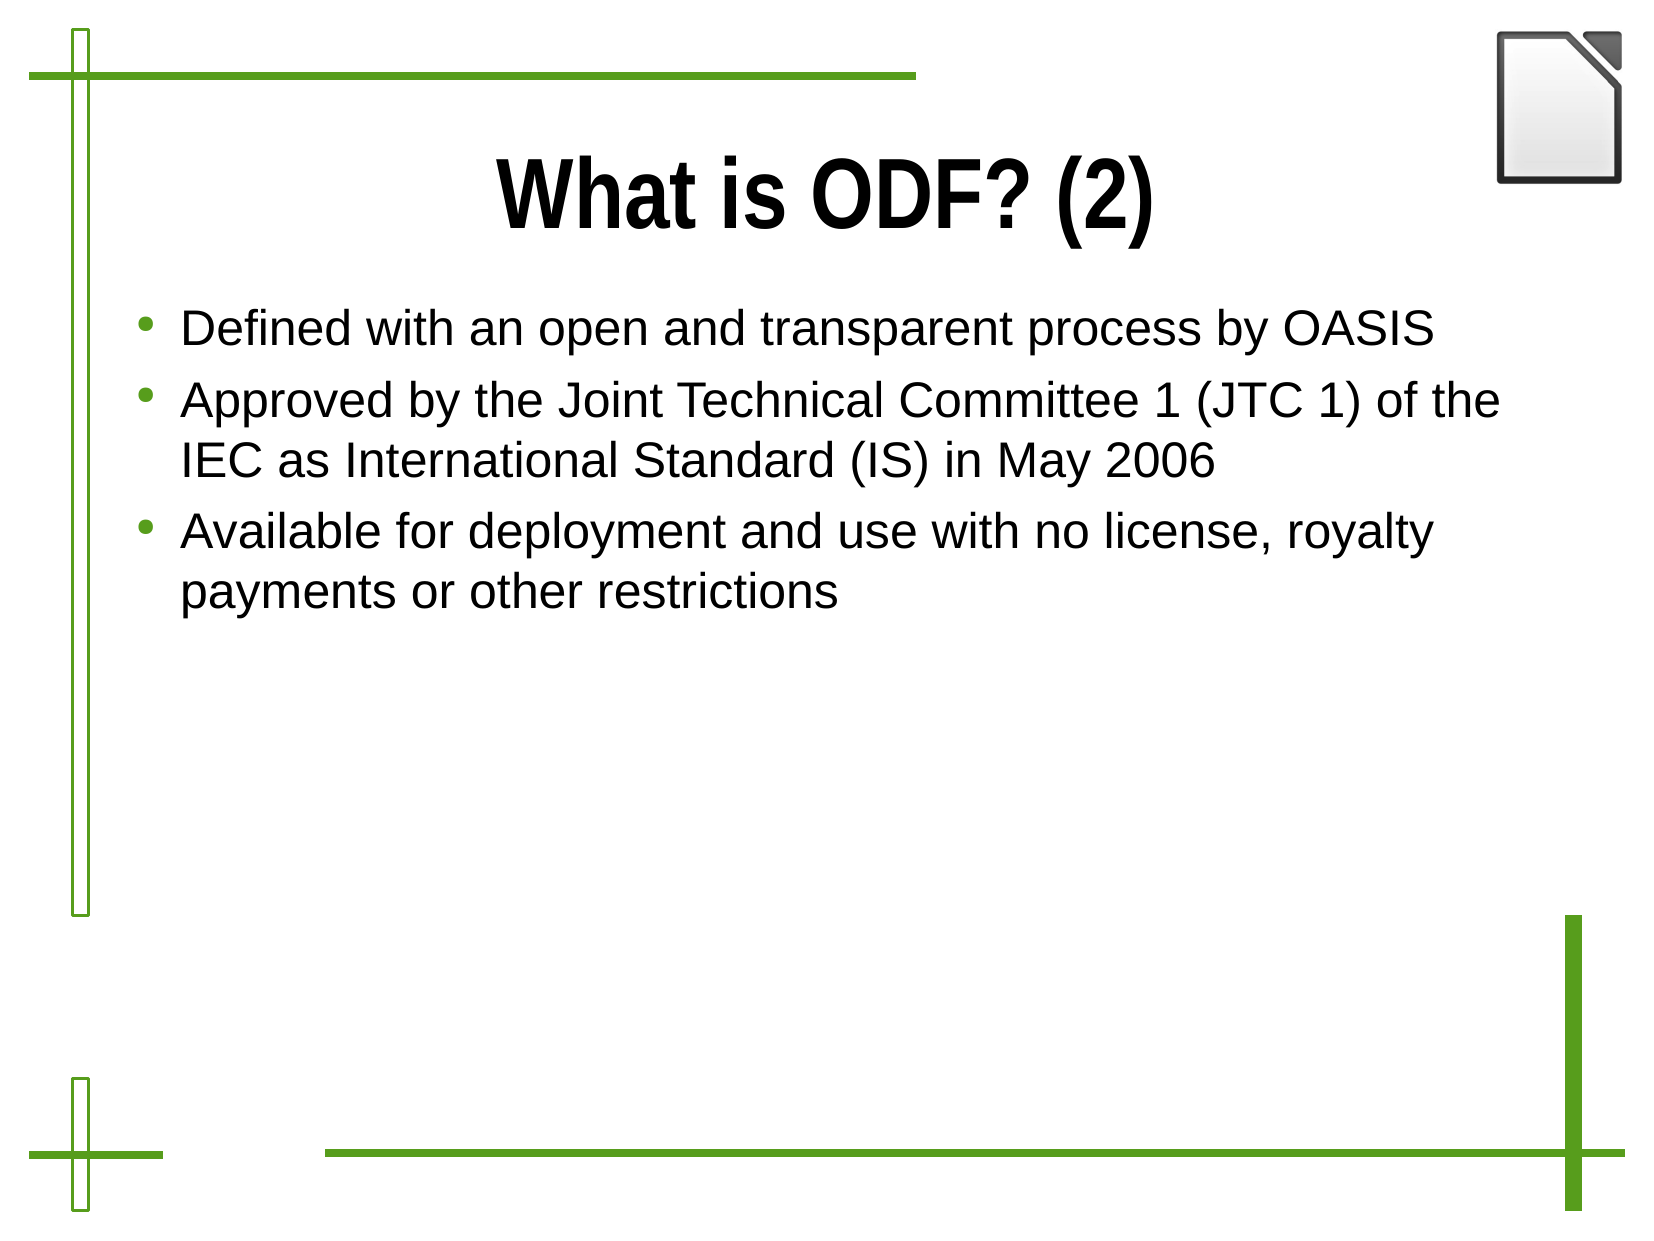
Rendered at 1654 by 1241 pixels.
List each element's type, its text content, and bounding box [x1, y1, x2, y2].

picture [1494, 29, 1624, 186]
title What is ODF? (2) [118, 118, 1536, 260]
list Defined with an open and transparent process by OASIS Approved by the Joint Technical Committee 1 (JTC 1) of the IEC as International Standard (IS) in May 2006 Available for deployment and use with no license, royalty payments or other restrictions [118, 295, 1536, 1123]
